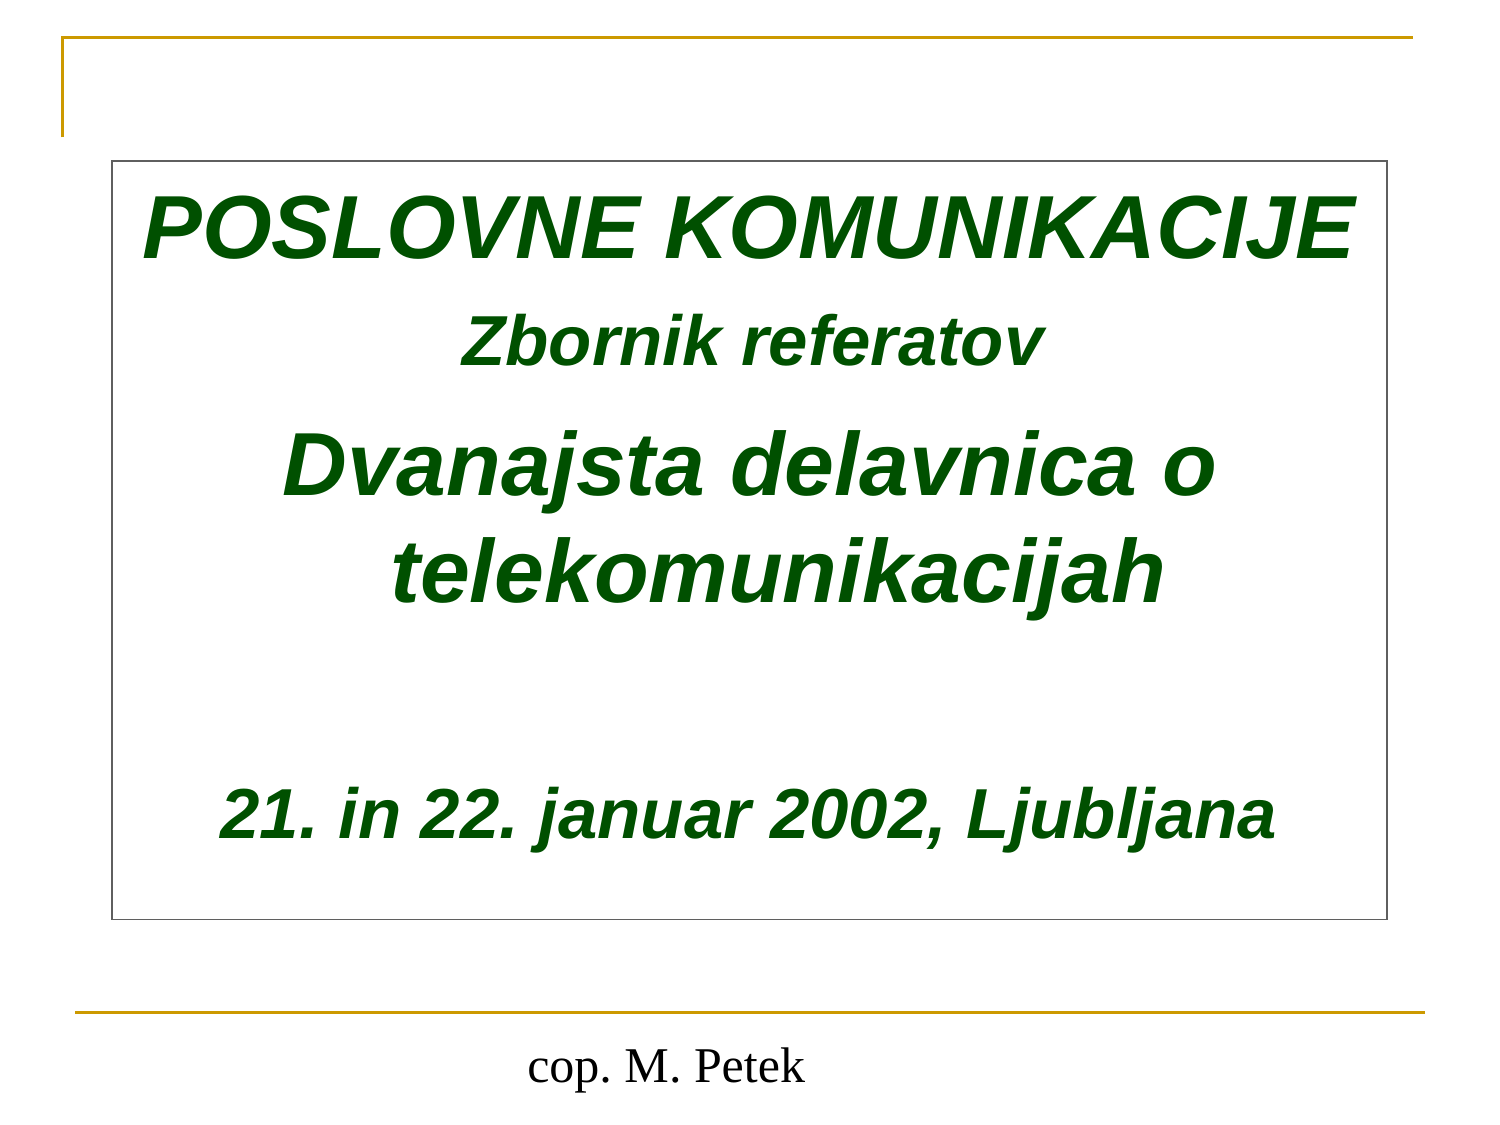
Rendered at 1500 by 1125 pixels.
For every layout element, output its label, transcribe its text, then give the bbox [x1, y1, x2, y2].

list POSLOVNE KOMUNIKACIJE Zbornik referatov Dvanajsta delavnica o telekomunikacijah 21. in 22. januar 2002, Ljubljana [112, 160, 1388, 920]
